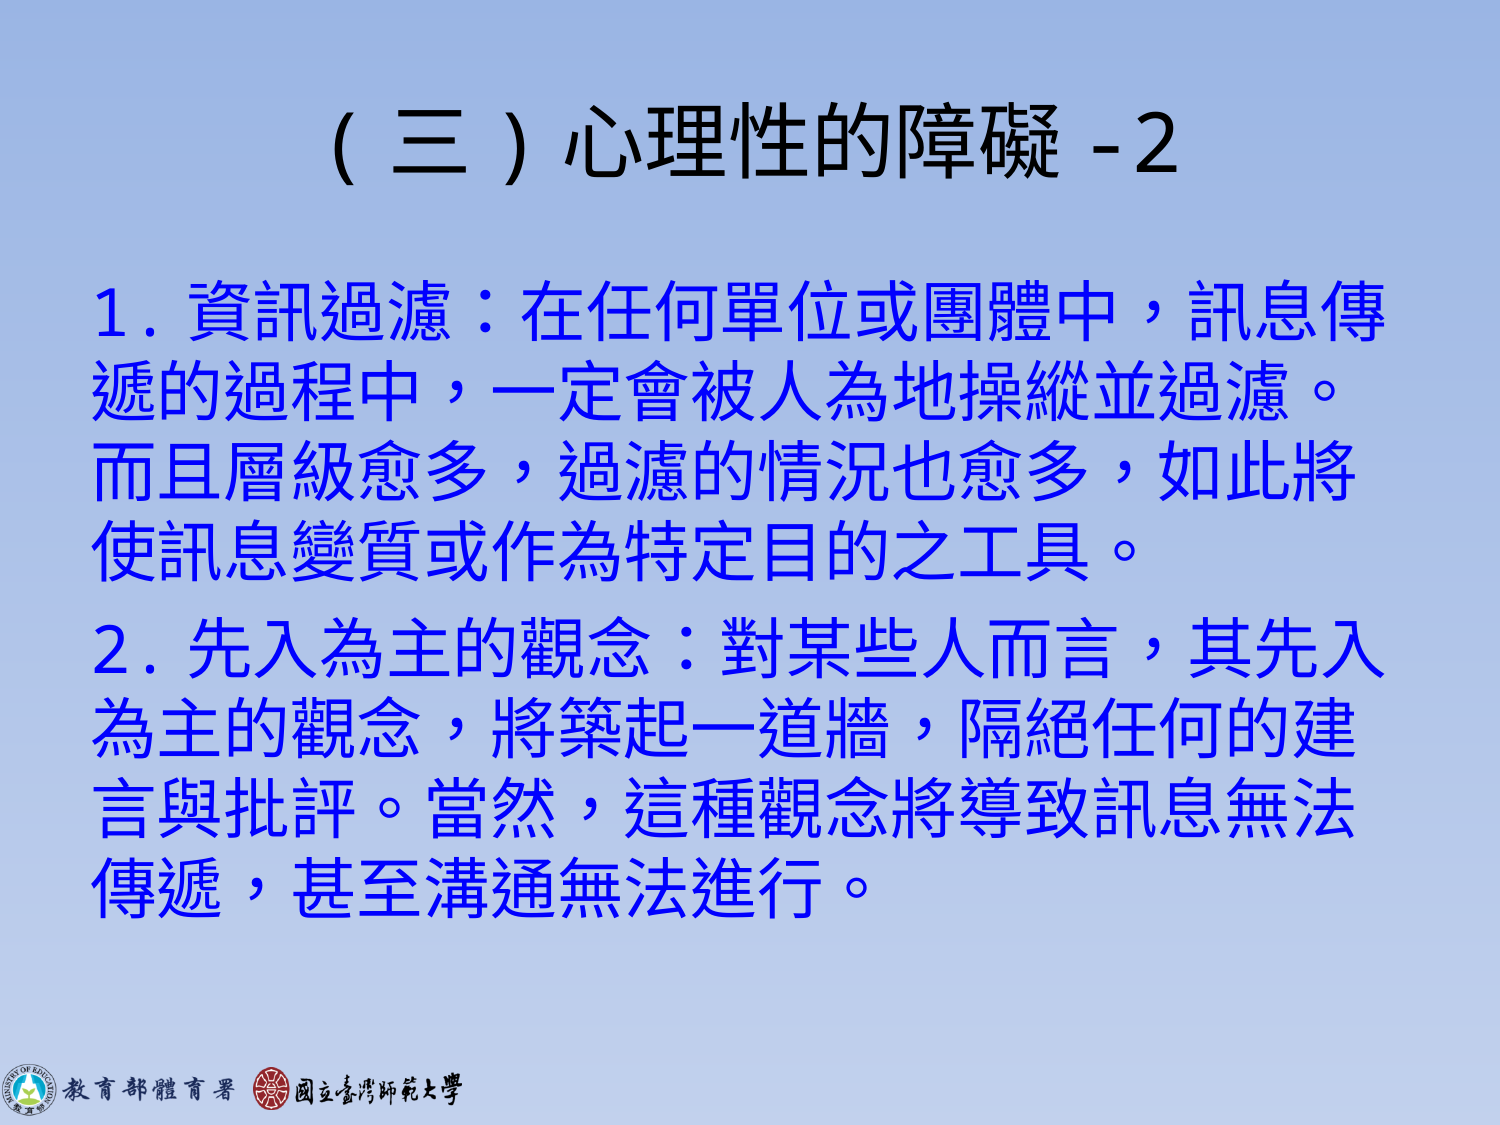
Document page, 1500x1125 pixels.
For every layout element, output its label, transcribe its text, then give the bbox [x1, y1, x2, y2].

title (三)心理性的障礙-2 [75, 45, 1426, 233]
list 1.資訊過濾：在任何單位或團體中，訊息傳遞的過程中，一定會被人為地操縱並過濾。而且層級愈多，過濾的情況也愈多，如此將使訊息變質或作為特定目的之工具。 2.先入為主的觀念：對某些人而言，其先入為主的觀念，將築起一道牆，隔絕任何的建言與批評。當然，這種觀念將導致訊息無法傳遞，甚至溝通無法進行。 [75, 262, 1426, 1005]
